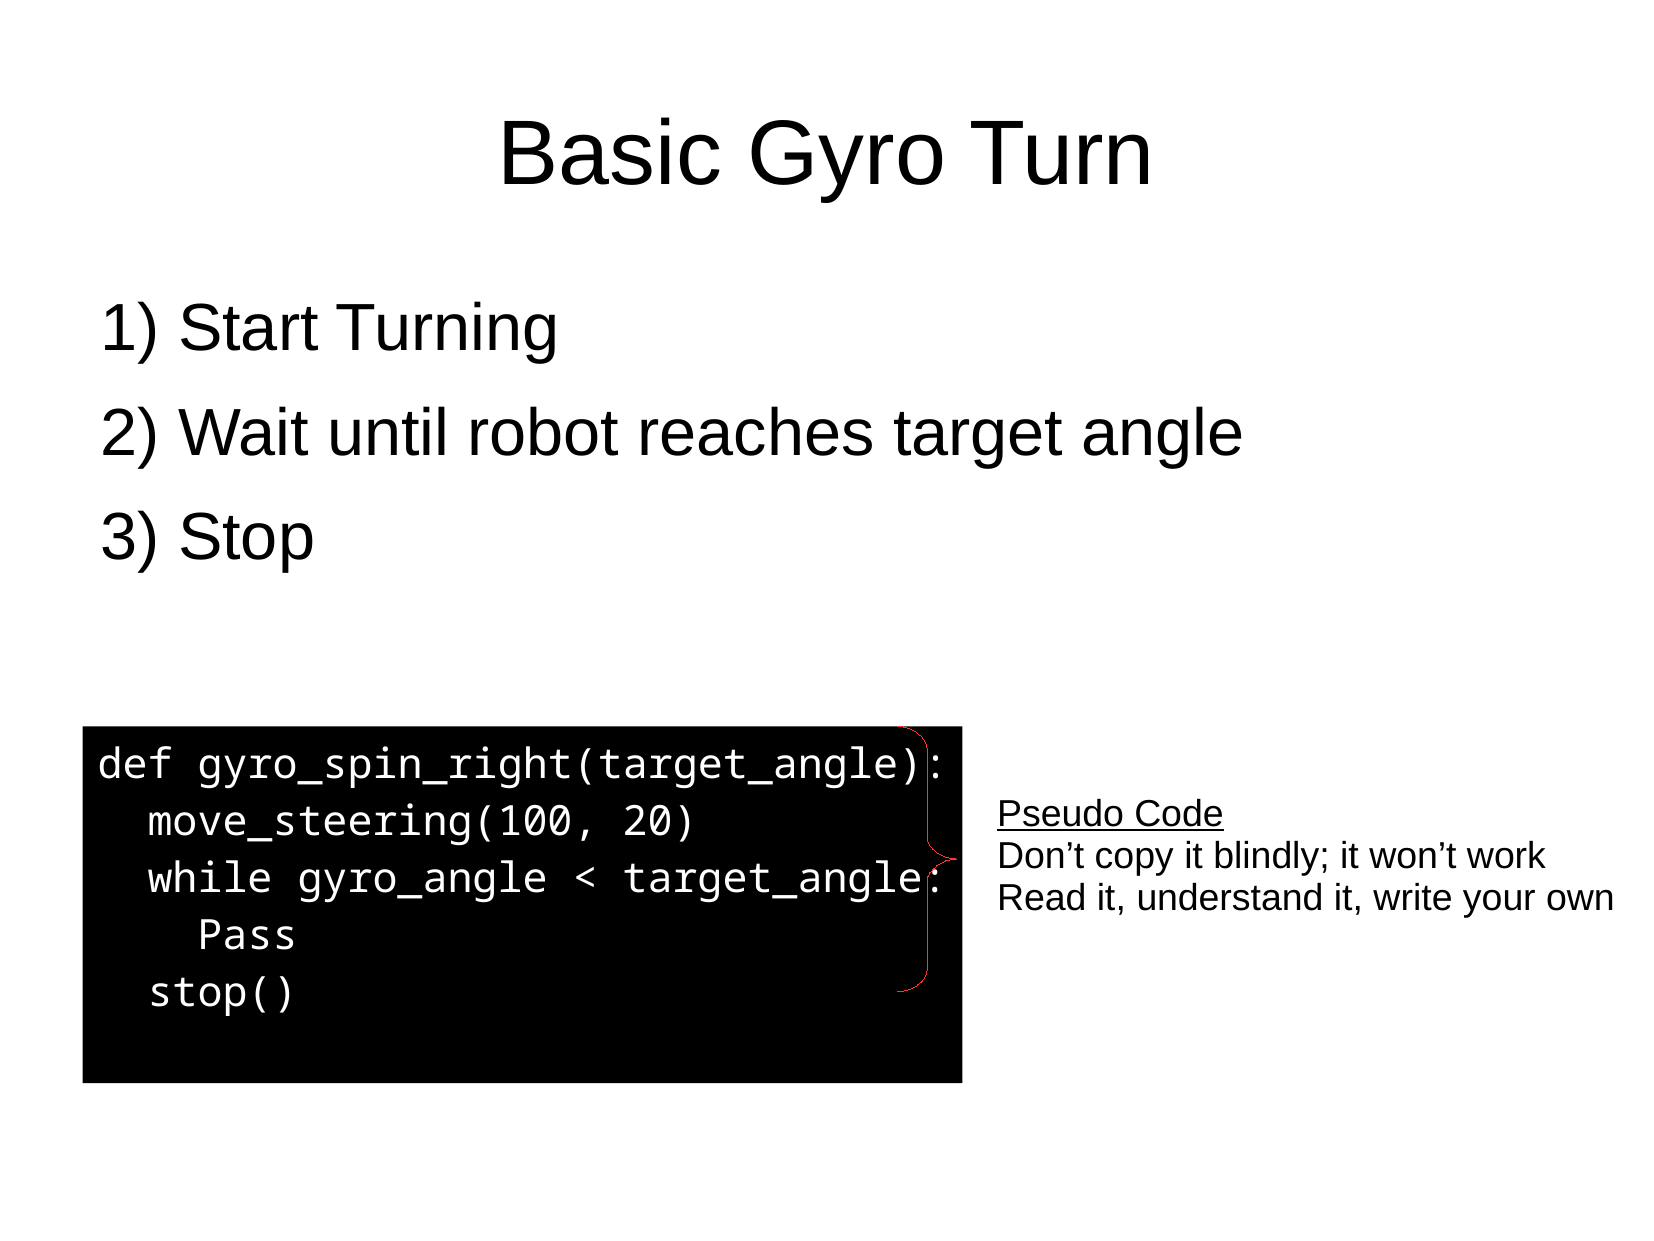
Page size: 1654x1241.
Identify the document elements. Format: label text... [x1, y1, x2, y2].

title Basic Gyro Turn [82, 49, 1571, 257]
text_box def gyro_spin_right(target_angle): move_steering(100, 20) while gyro_angle < target_angle: Pass stop() [82, 726, 908, 1024]
list Start Turning Wait until robot reaches target angle Stop [82, 290, 1571, 1010]
text_box Pseudo Code Don’t copy it blindly; it won’t work Read it, understand it, write your own [982, 785, 1631, 927]
